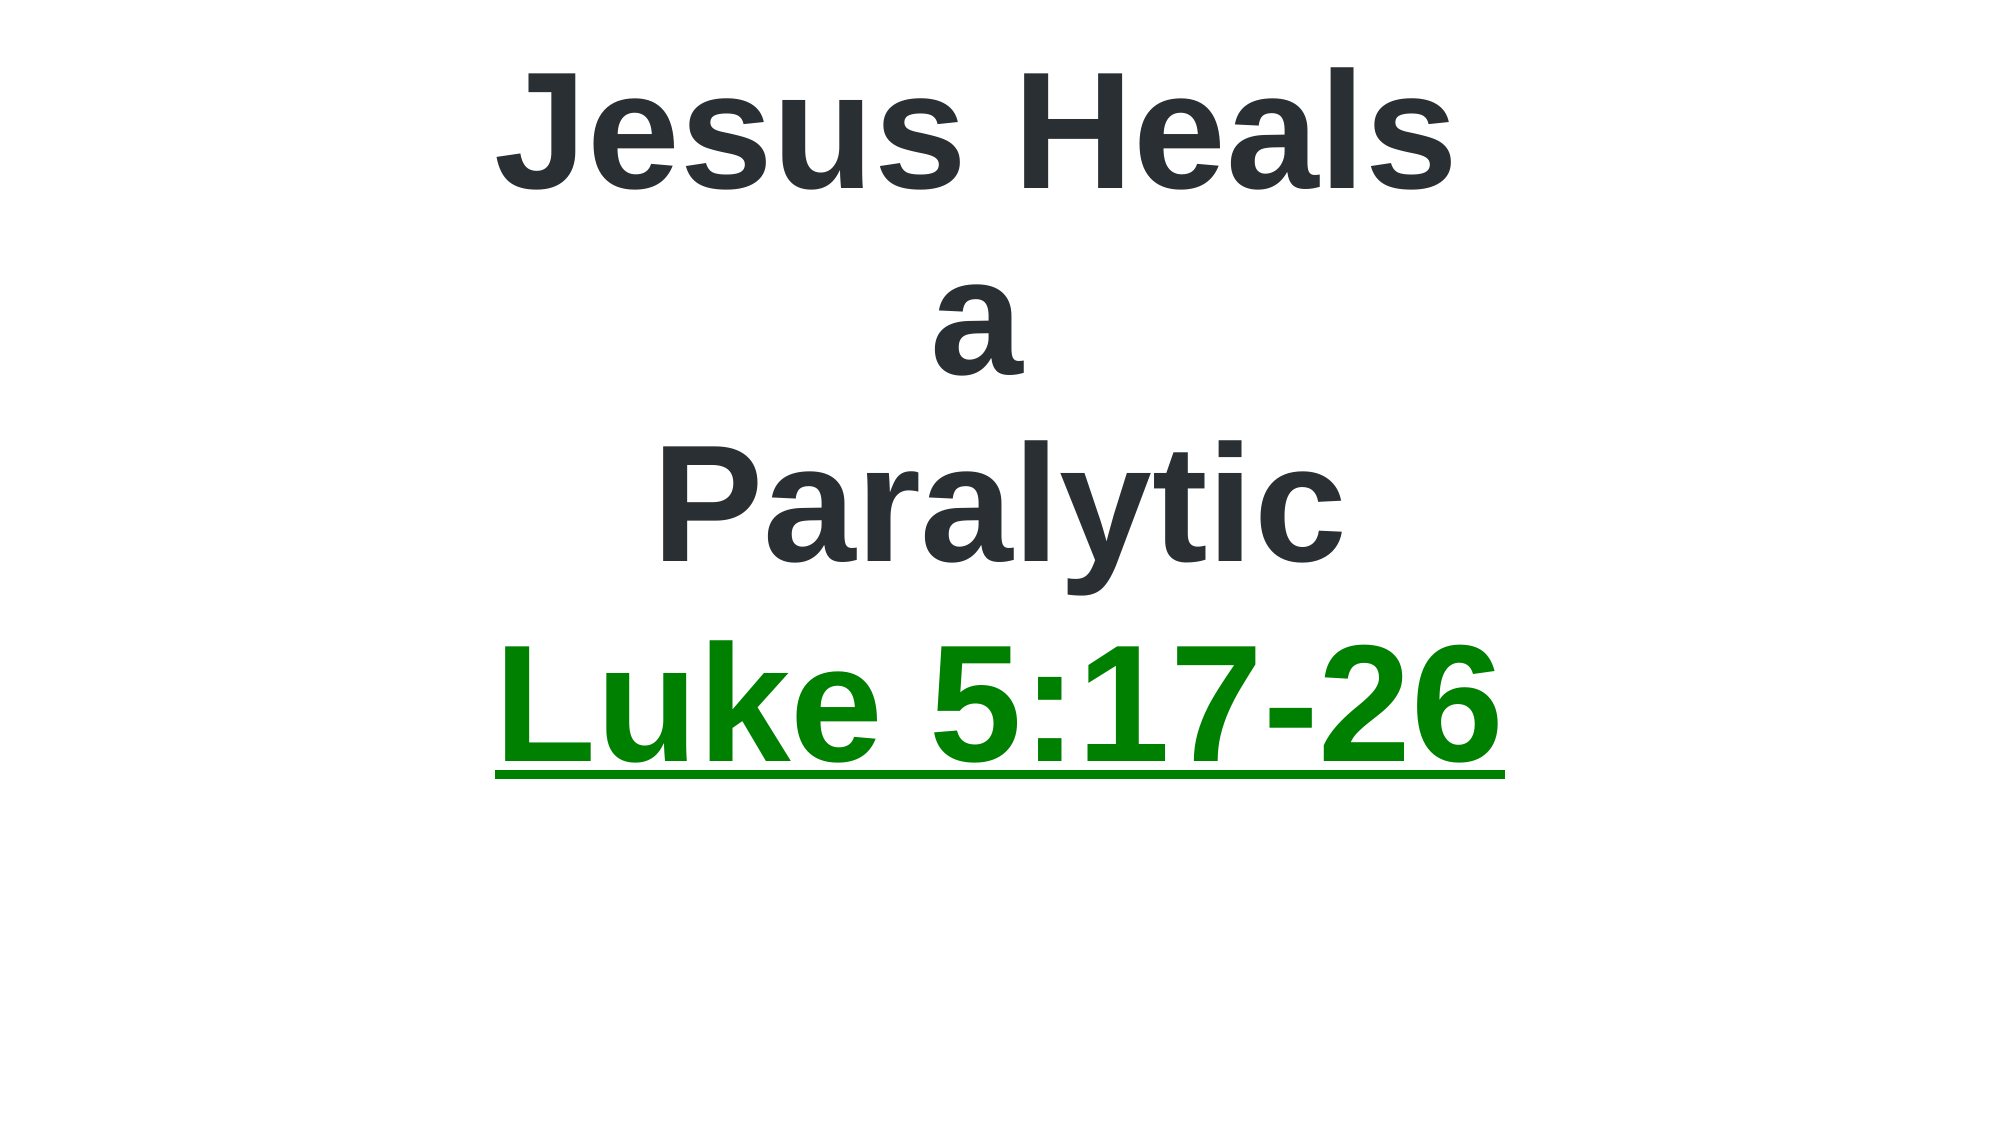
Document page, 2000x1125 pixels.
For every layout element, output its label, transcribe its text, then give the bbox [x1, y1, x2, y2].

list Jesus Heals a Paralytic Luke 5:17-26 [99, 37, 1900, 1006]
